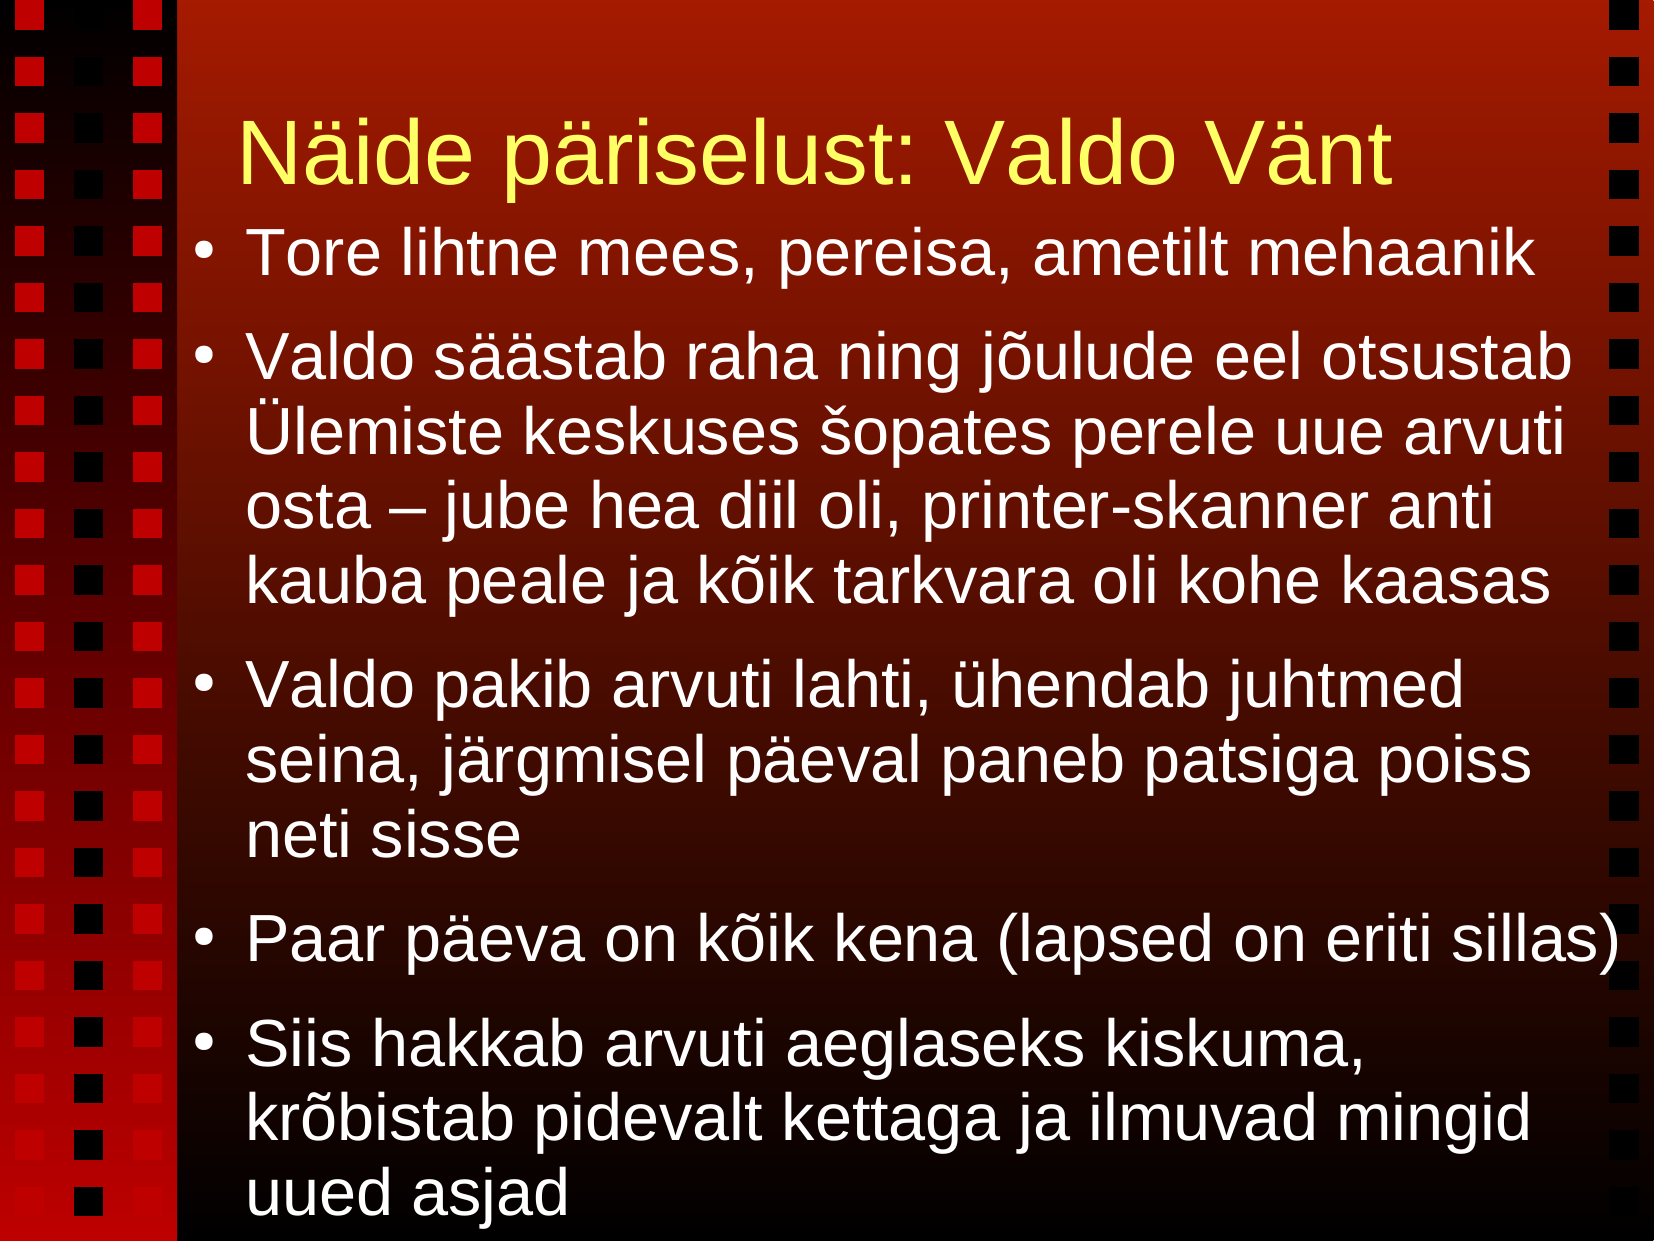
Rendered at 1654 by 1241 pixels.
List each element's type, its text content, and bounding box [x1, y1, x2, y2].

list Tore lihtne mees, pereisa, ametilt mehaanik Valdo säästab raha ning jõulude eel otsustab Ülemiste keskuses šopates perele uue arvuti osta – jube hea diil oli, printer-skanner anti kauba peale ja kõik tarkvara oli kohe kaasas Valdo pakib arvuti lahti, ühendab juhtmed seina, järgmisel päeval paneb patsiga poiss neti sisse Paar päeva on kõik kena (lapsed on eriti sillas) Siis hakkab arvuti aeglaseks kiskuma, krõbistab pidevalt kettaga ja ilmuvad mingid uued asjad [174, 214, 1639, 1230]
title Näide päriselust: Valdo Vänt [236, 49, 1571, 214]
